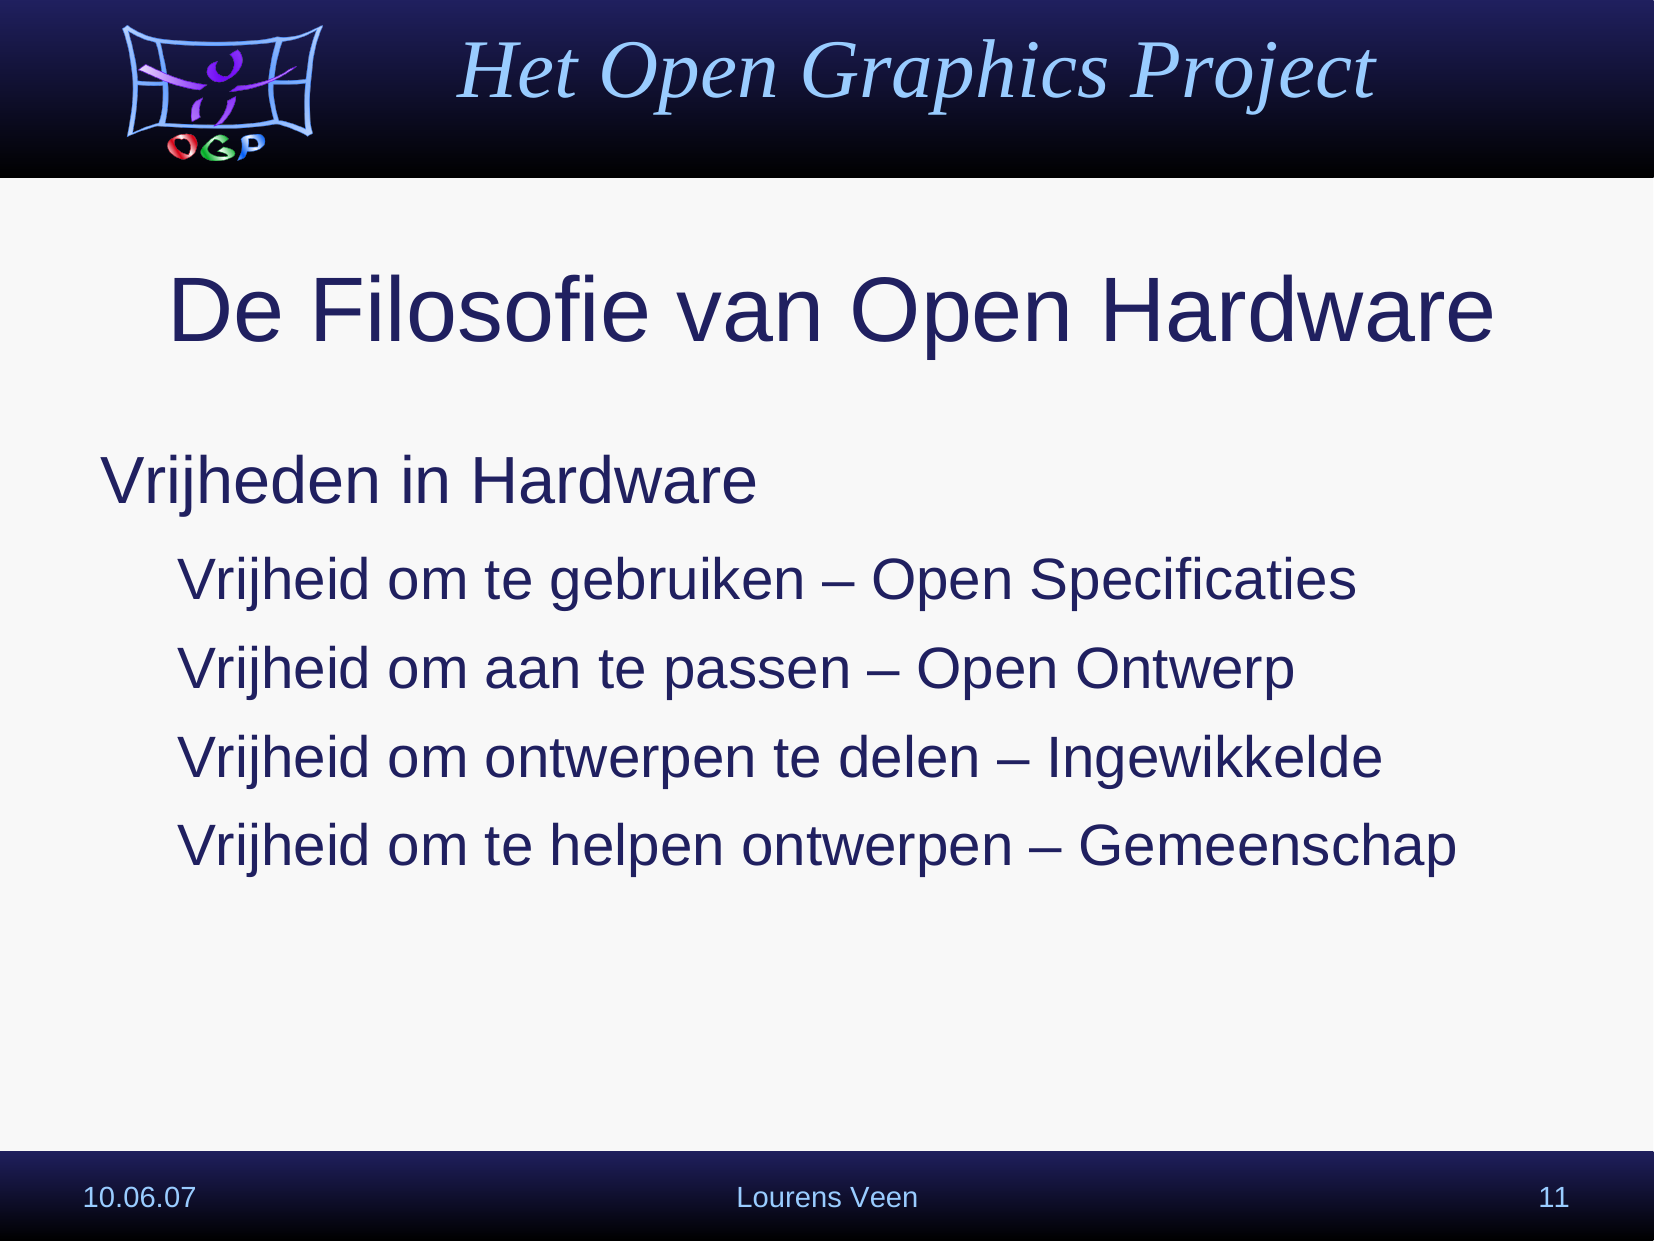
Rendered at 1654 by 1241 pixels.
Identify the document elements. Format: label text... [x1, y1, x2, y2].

title De Filosofie van Open Hardware [88, 236, 1577, 385]
picture [122, 25, 323, 161]
list Vrijheden in Hardware Vrijheid om te gebruiken – Open Specificaties Vrijheid om aan te passen – Open Ontwerp Vrijheid om ontwerpen te delen – Ingewikkelde Vrijheid om te helpen ontwerpen – Gemeenschap [82, 442, 1595, 1094]
